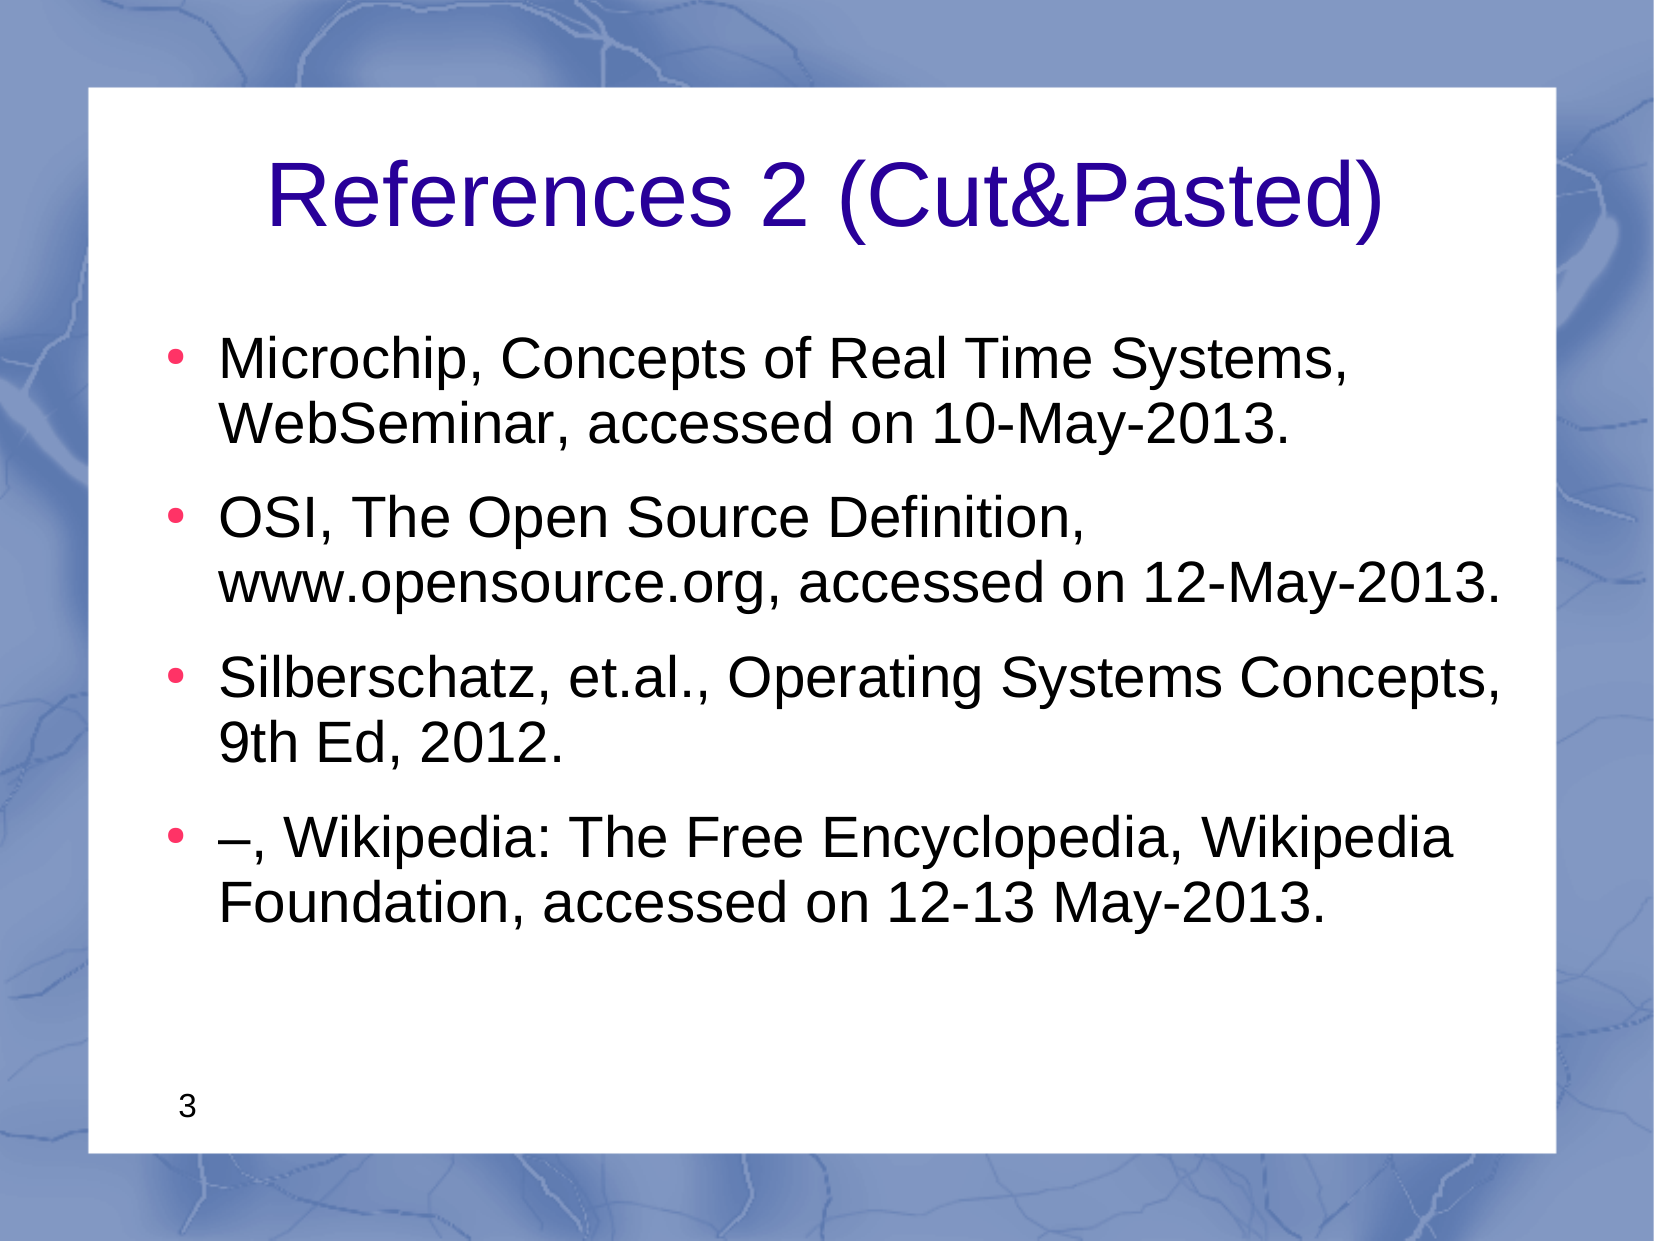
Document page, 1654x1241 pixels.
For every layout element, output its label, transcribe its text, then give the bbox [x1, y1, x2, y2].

list Microchip, Concepts of Real Time Systems, WebSeminar, accessed on 10-May-2013. OSI, The Open Source Definition, www.opensource.org, accessed on 12-May-2013. Silberschatz, et.al., Operating Systems Concepts, 9th Ed, 2012. –, Wikipedia: The Free Encyclopedia, Wikipedia Foundation, accessed on 12-13 May-2013. [147, 325, 1506, 1045]
picture [0, 0, 1654, 1241]
title References 2 (Cut&Pasted) [118, 90, 1536, 298]
